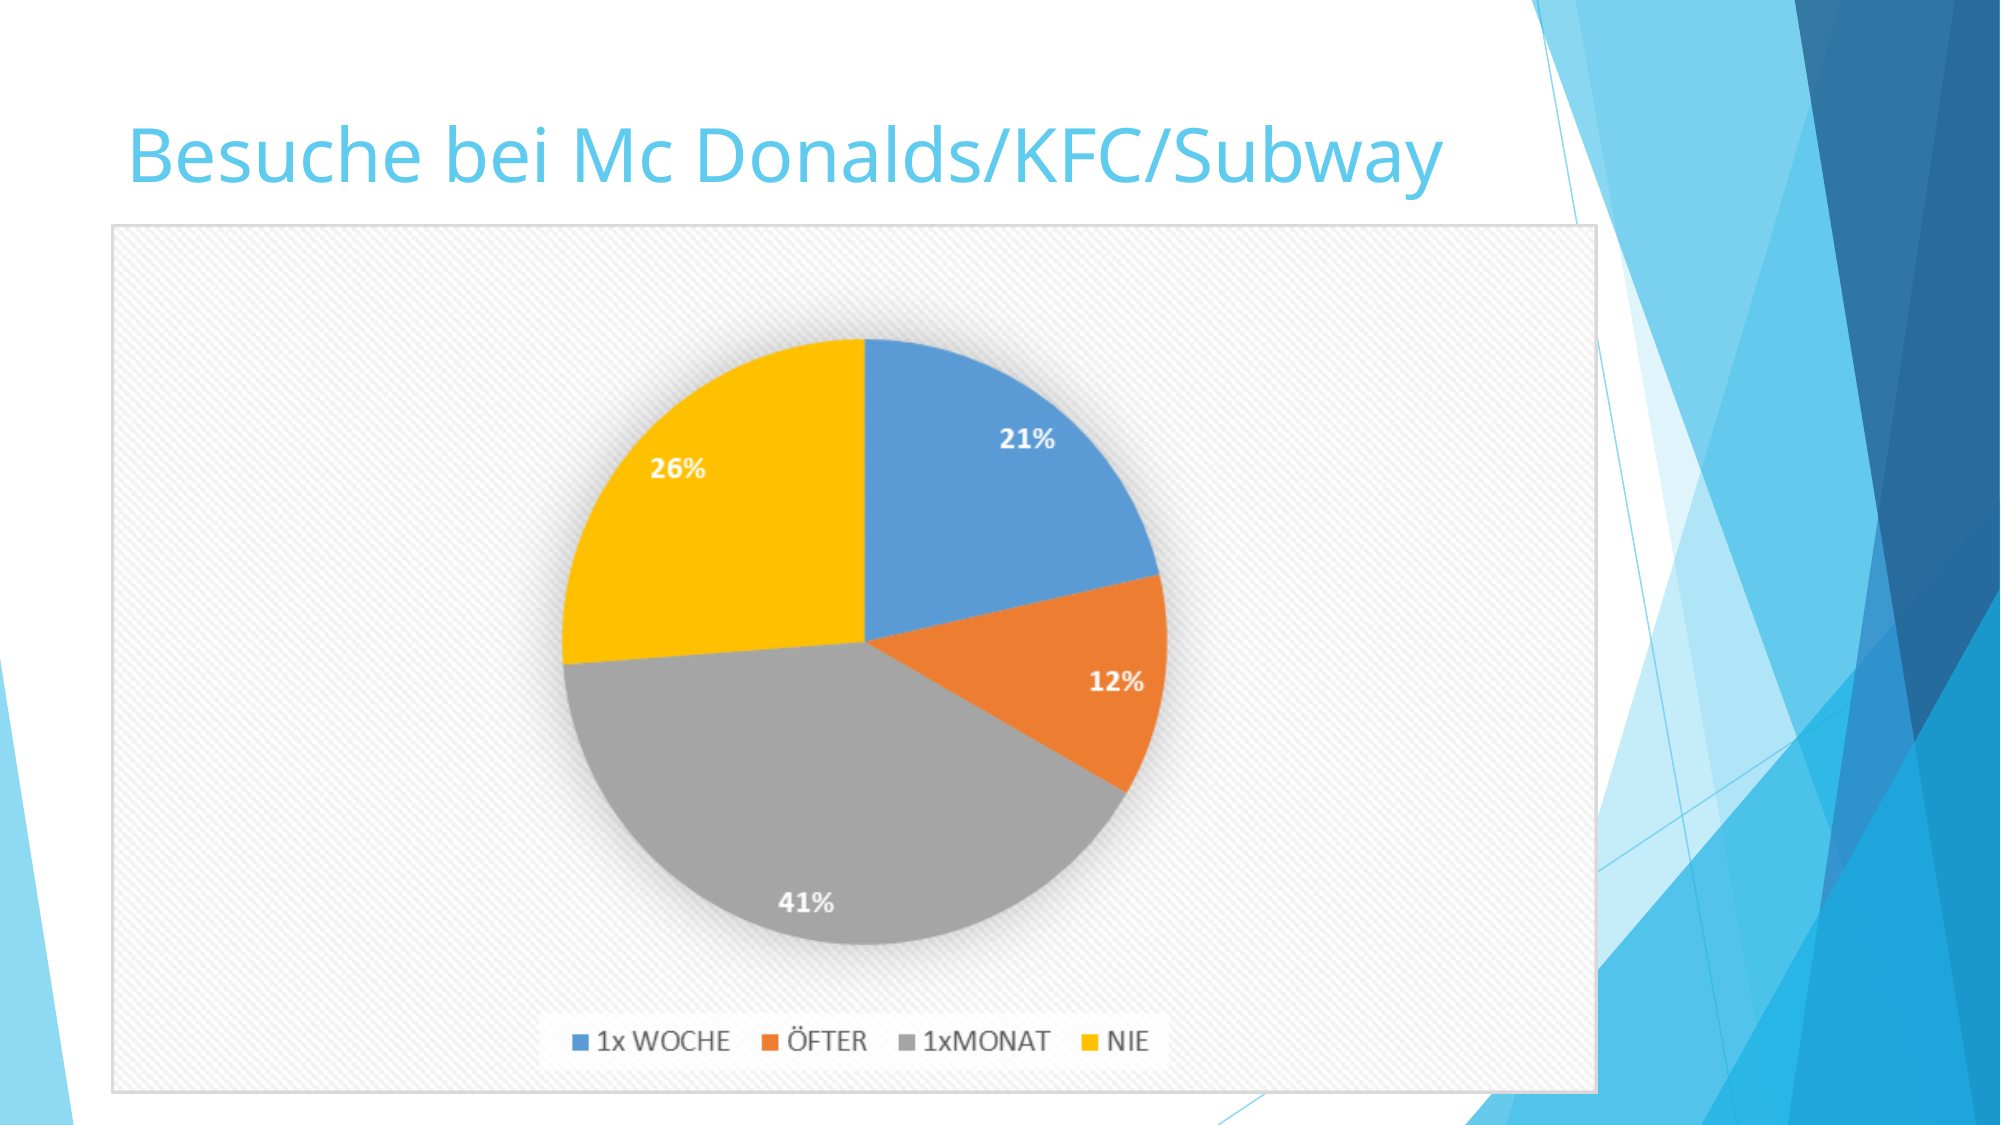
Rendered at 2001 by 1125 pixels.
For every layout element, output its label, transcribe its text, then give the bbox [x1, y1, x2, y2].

picture [111, 224, 1598, 1094]
title Besuche bei Mc Donalds/KFC/Subway [111, 99, 1522, 224]
